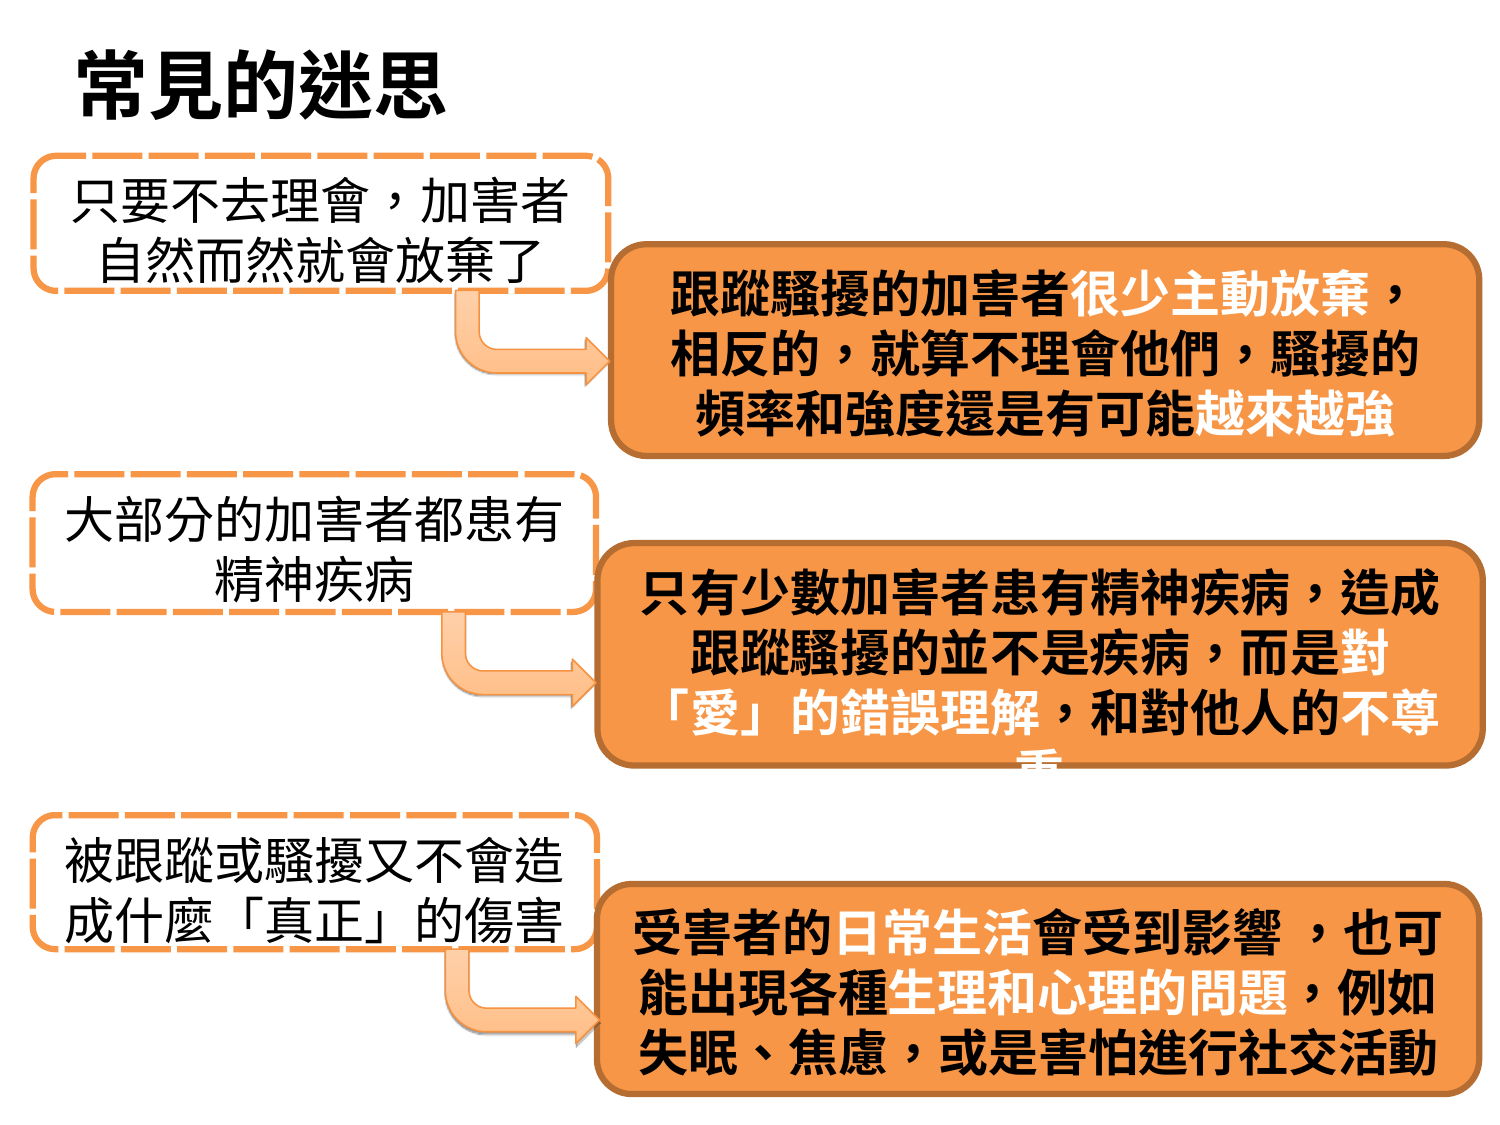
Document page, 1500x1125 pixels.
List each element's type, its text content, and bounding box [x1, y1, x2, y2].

text_box 只有少數加害者患有精神疾病，造成跟蹤騷擾的並不是疾病，而是對「愛」的錯誤理解，和對他人的不尊重 [597, 543, 1483, 766]
text_box 大部分的加害者都患有精神疾病 [32, 474, 597, 612]
text_box 跟蹤騷擾的加害者很少主動放棄， 相反的，就算不理會他們，騷擾的 頻率和強度還是有可能越來越強 [611, 244, 1480, 456]
text_box 被跟蹤或騷擾又不會造成什麼「真正」的傷害 [32, 815, 597, 950]
text_box [455, 290, 610, 385]
text_box 常見的迷思 [59, 31, 464, 136]
text_box [441, 611, 597, 707]
text_box [445, 949, 600, 1044]
text_box 只要不去理會，加害者自然而然就會放棄了 [33, 155, 609, 291]
text_box 受害者的日常生活會受到影響 ，也可能出現各種生理和心理的問題，例如失眠、焦慮，或是害怕進行社交活動 [596, 883, 1480, 1095]
